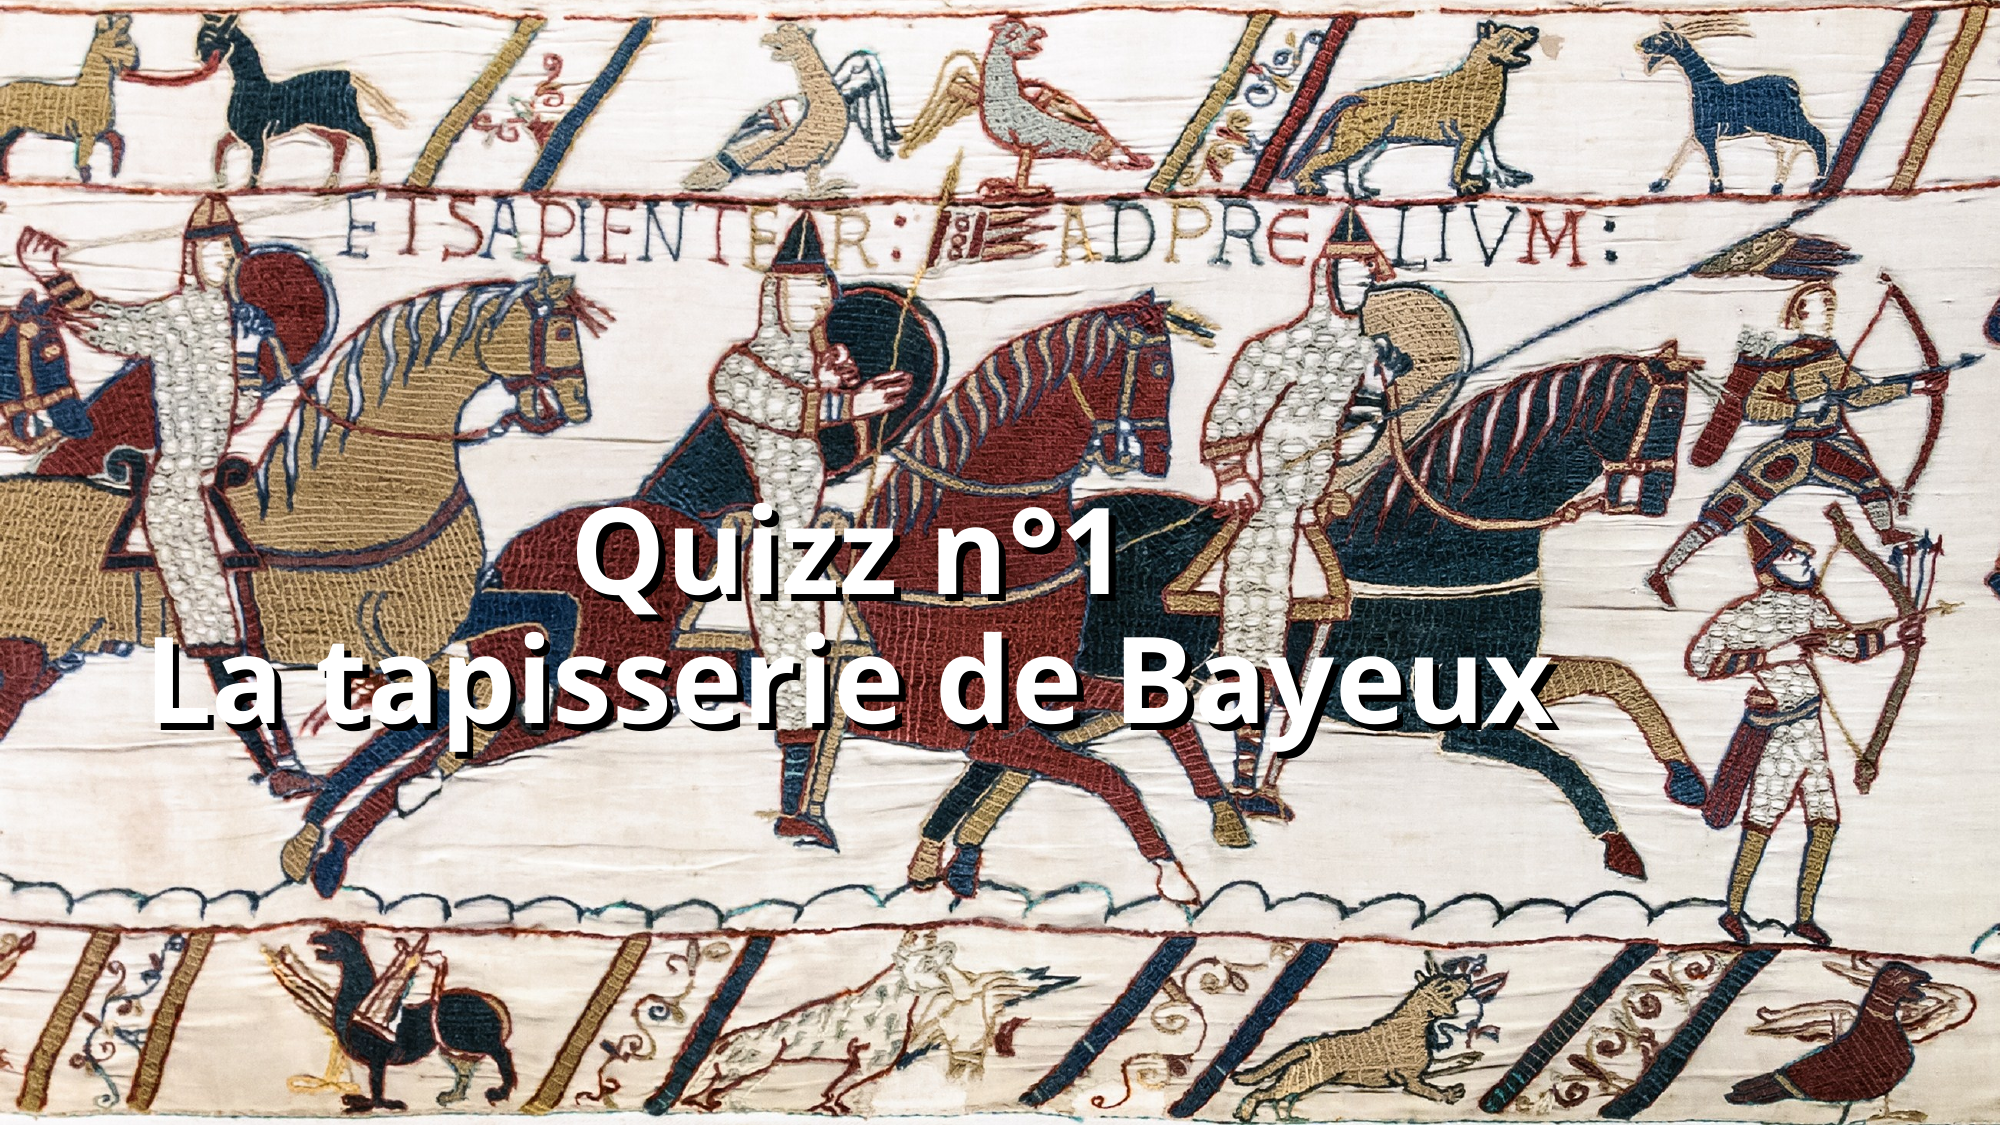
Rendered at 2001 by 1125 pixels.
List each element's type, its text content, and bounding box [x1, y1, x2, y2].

text_box Quizz n°1 La tapisserie de Bayeux [99, 365, 1600, 758]
picture [0, 0, 2000, 1125]
